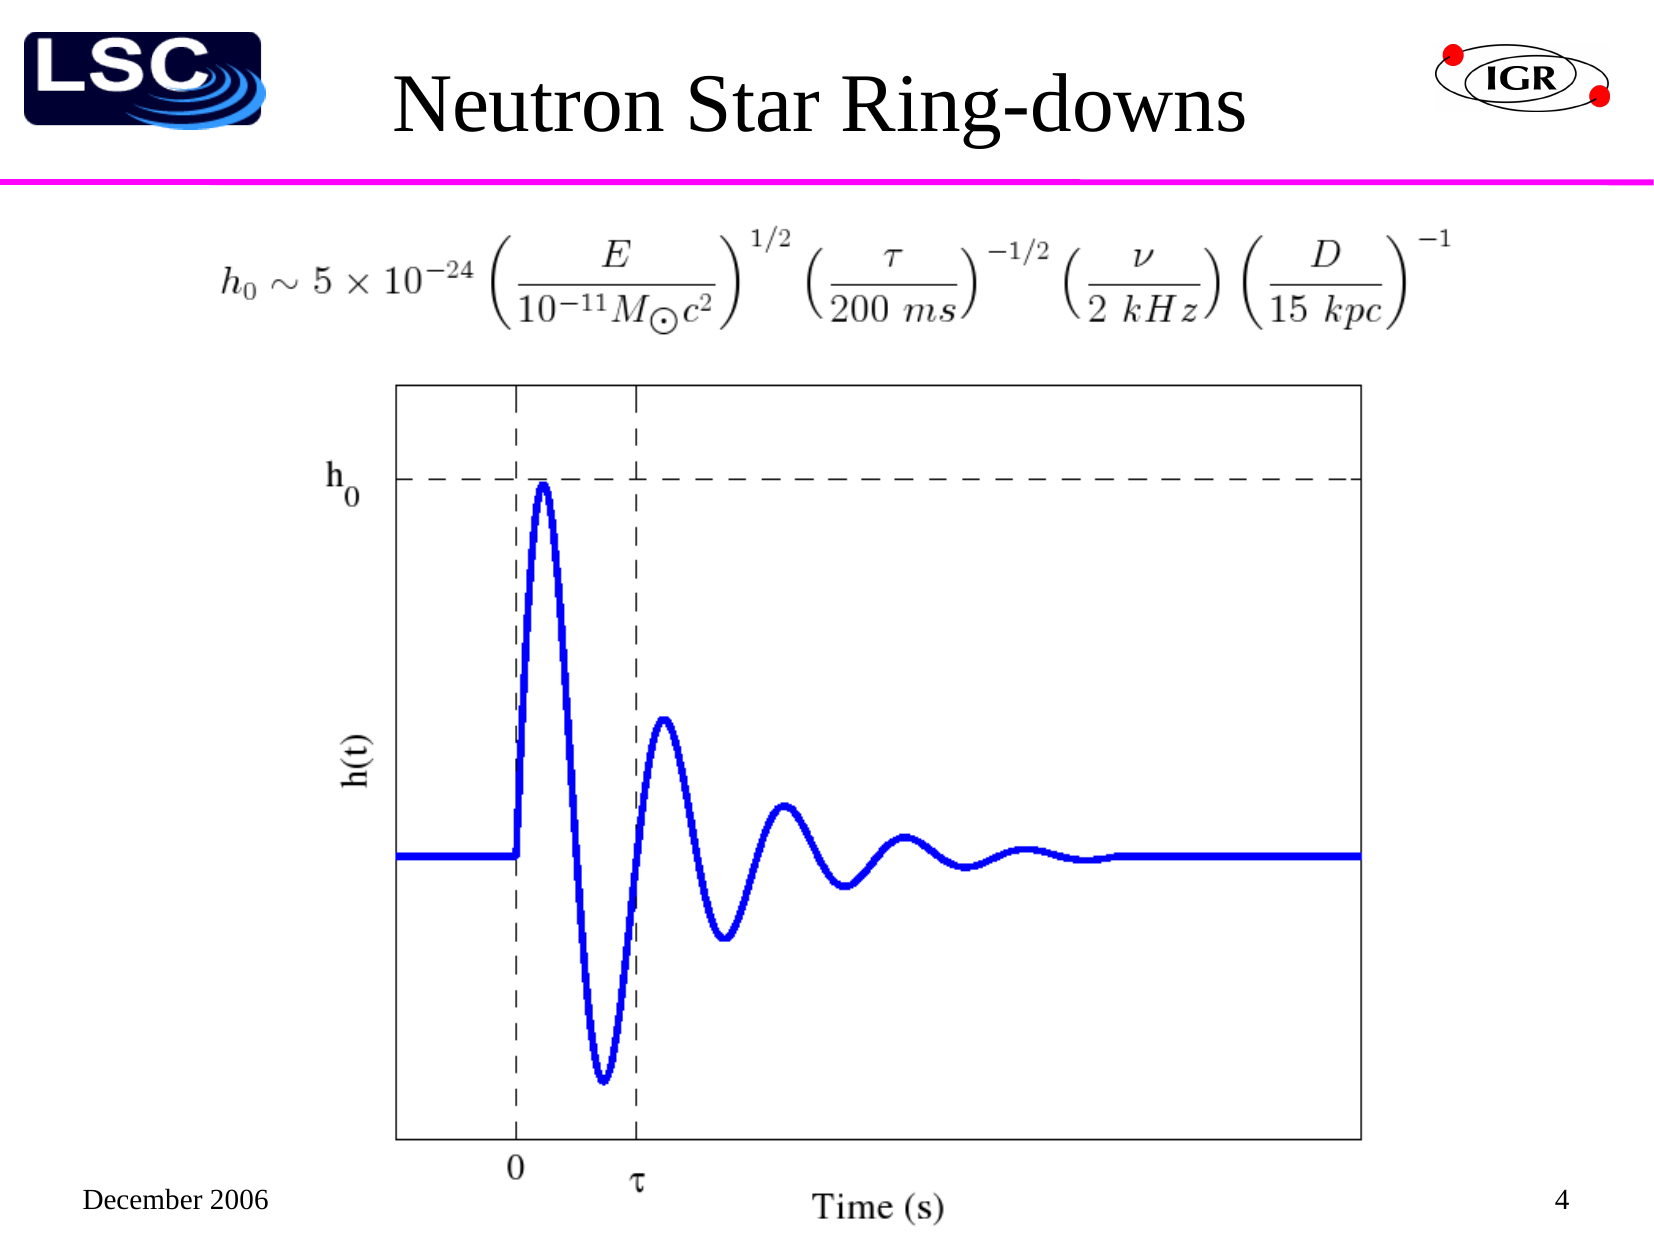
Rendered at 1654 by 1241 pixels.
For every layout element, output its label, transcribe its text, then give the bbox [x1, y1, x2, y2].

title Neutron Star Ring-downs [76, 0, 1565, 207]
picture [1565, 44, 1610, 112]
picture [304, 363, 1378, 1233]
picture [24, 32, 76, 130]
picture [212, 220, 1455, 344]
